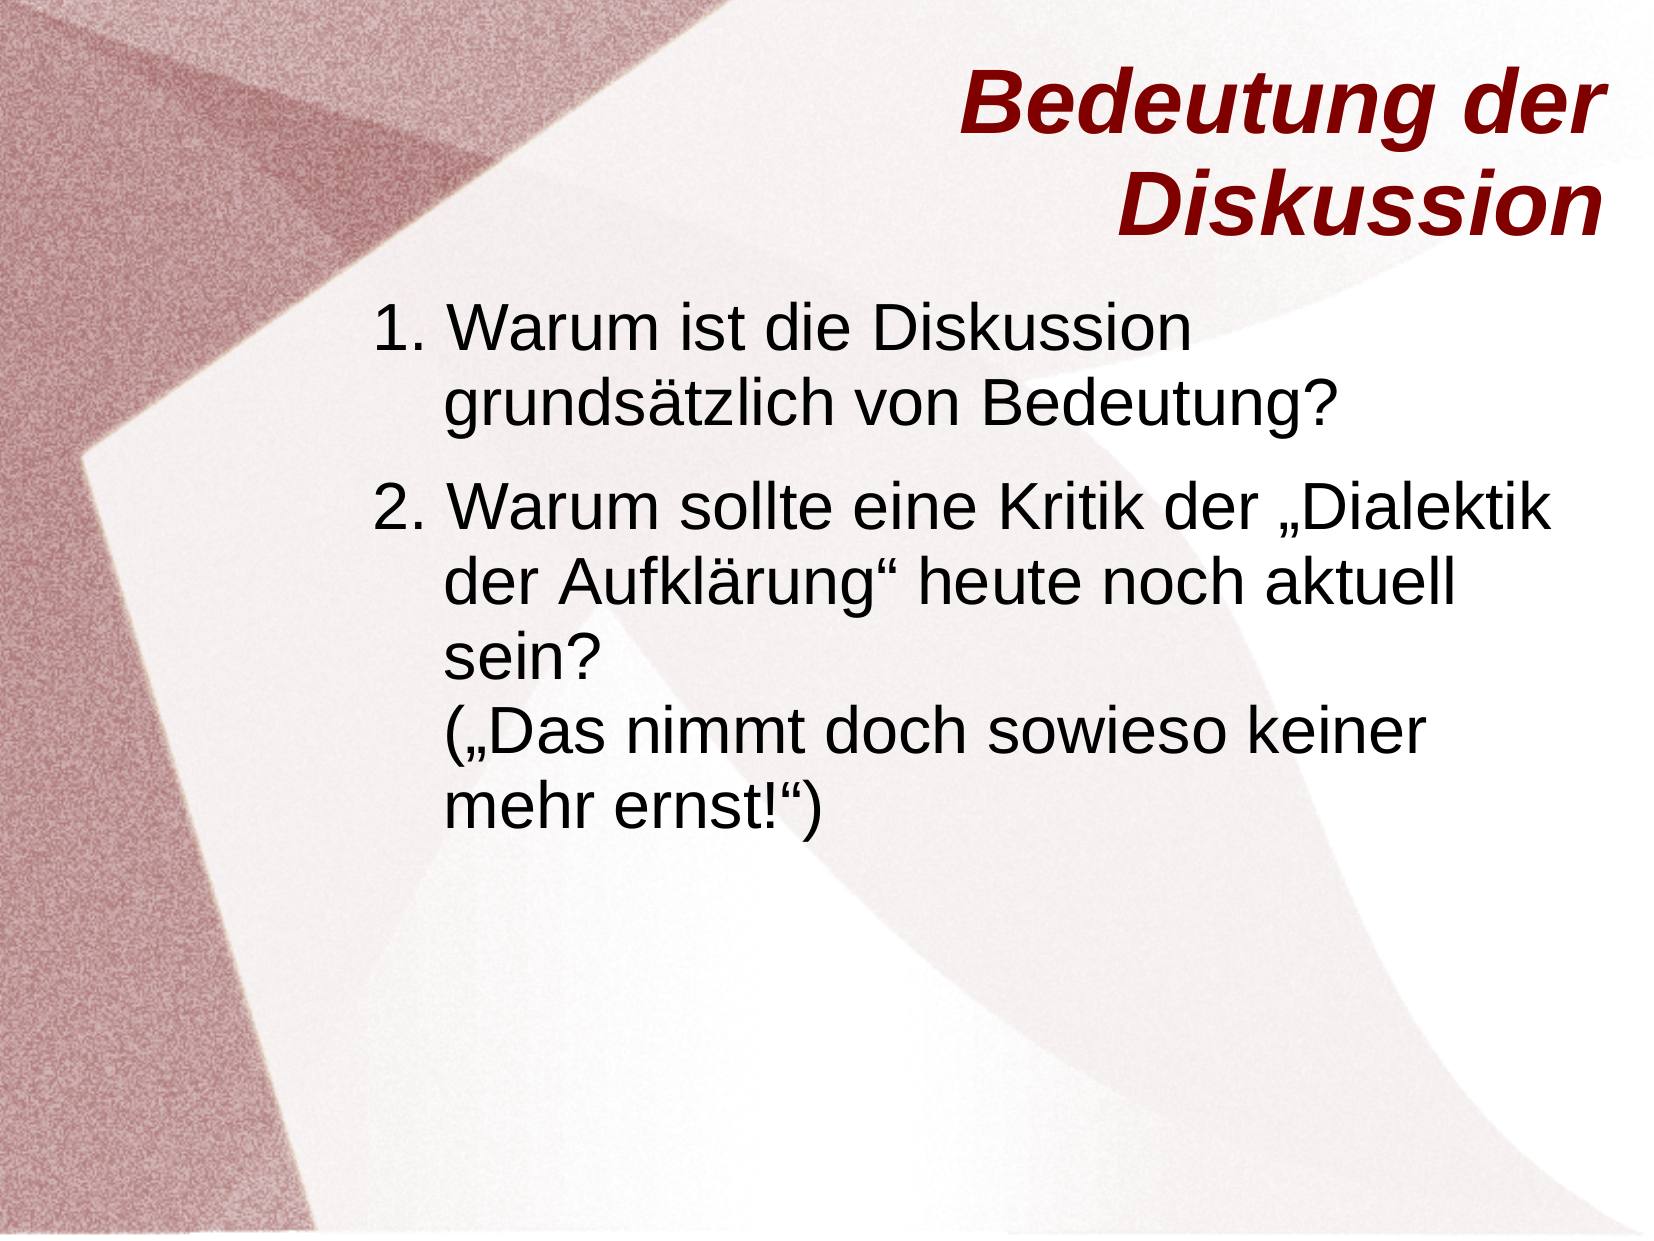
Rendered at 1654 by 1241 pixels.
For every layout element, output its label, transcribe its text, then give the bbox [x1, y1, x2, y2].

list Warum ist die Diskussion grundsätzlich von Bedeutung? Warum sollte eine Kritik der „Dialektik der Aufklärung“ heute noch aktuell sein? („Das nimmt doch sowieso keiner mehr ernst!“) [354, 290, 1601, 901]
title Bedeutung der Diskussion [596, 50, 1607, 256]
picture [0, 0, 1654, 1241]
